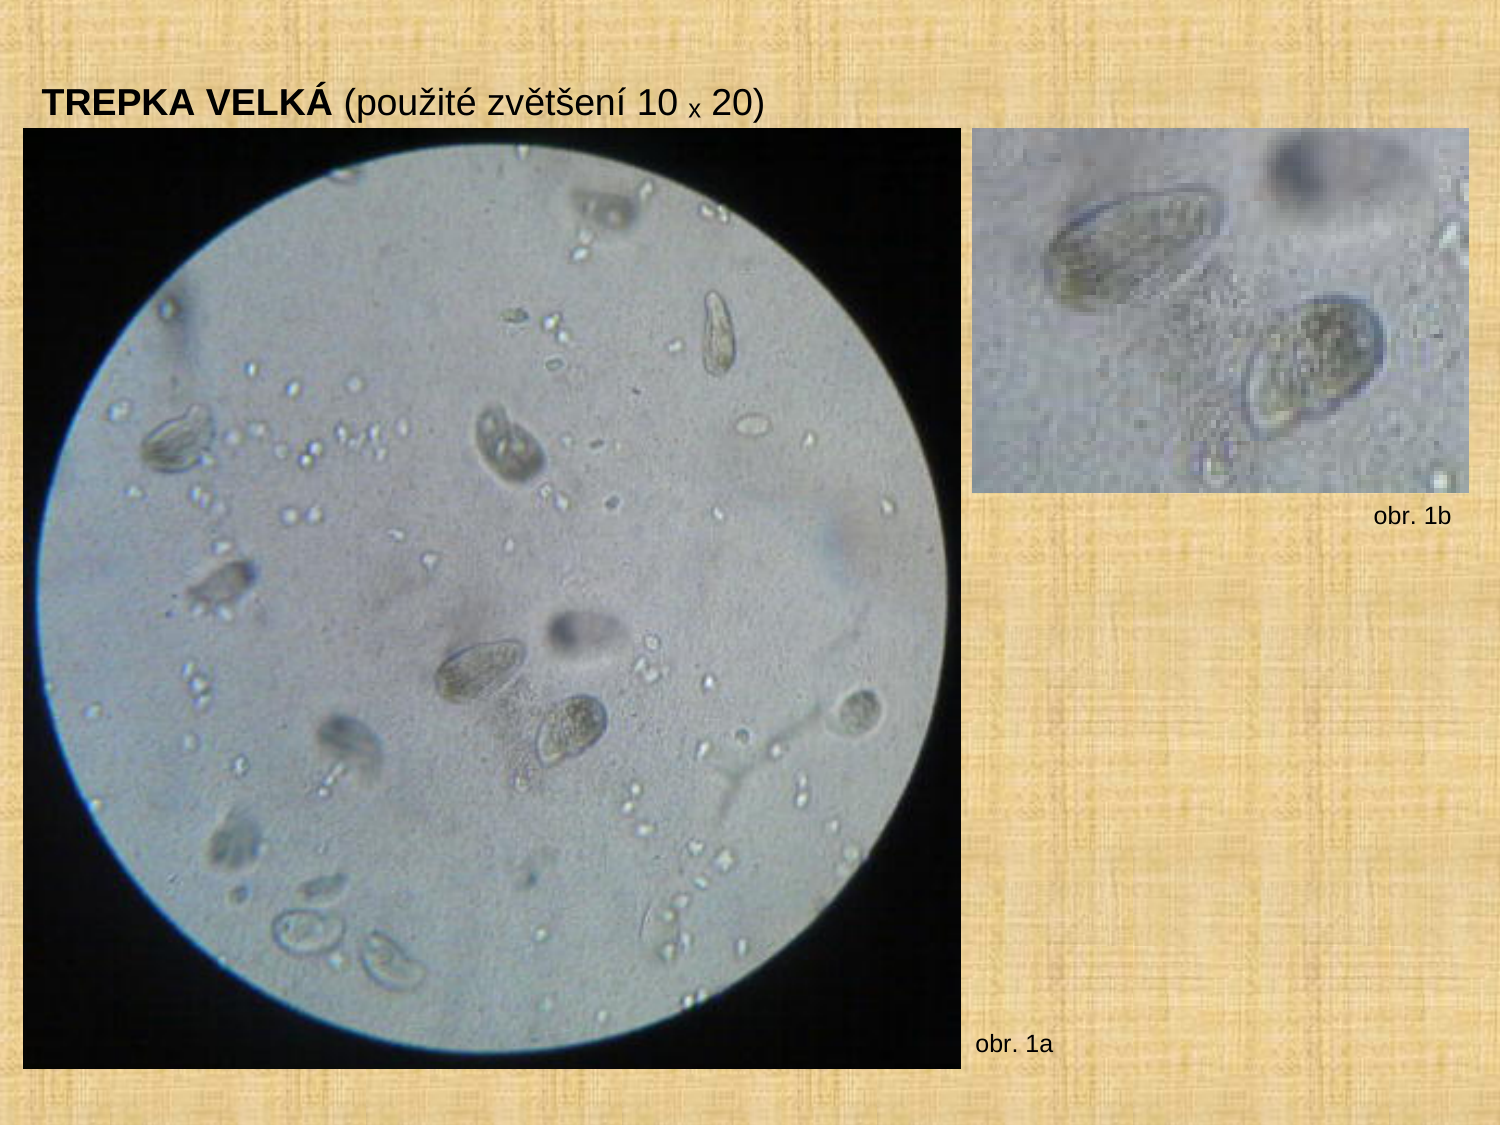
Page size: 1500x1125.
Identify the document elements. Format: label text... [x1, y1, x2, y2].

text_box obr. 1a [960, 1019, 1069, 1065]
picture [0, 0, 1500, 1125]
text_box TREPKA VELKÁ (použité zvětšení 10 ₓ 20) [26, 70, 781, 131]
text_box obr. 1b [1359, 492, 1467, 538]
